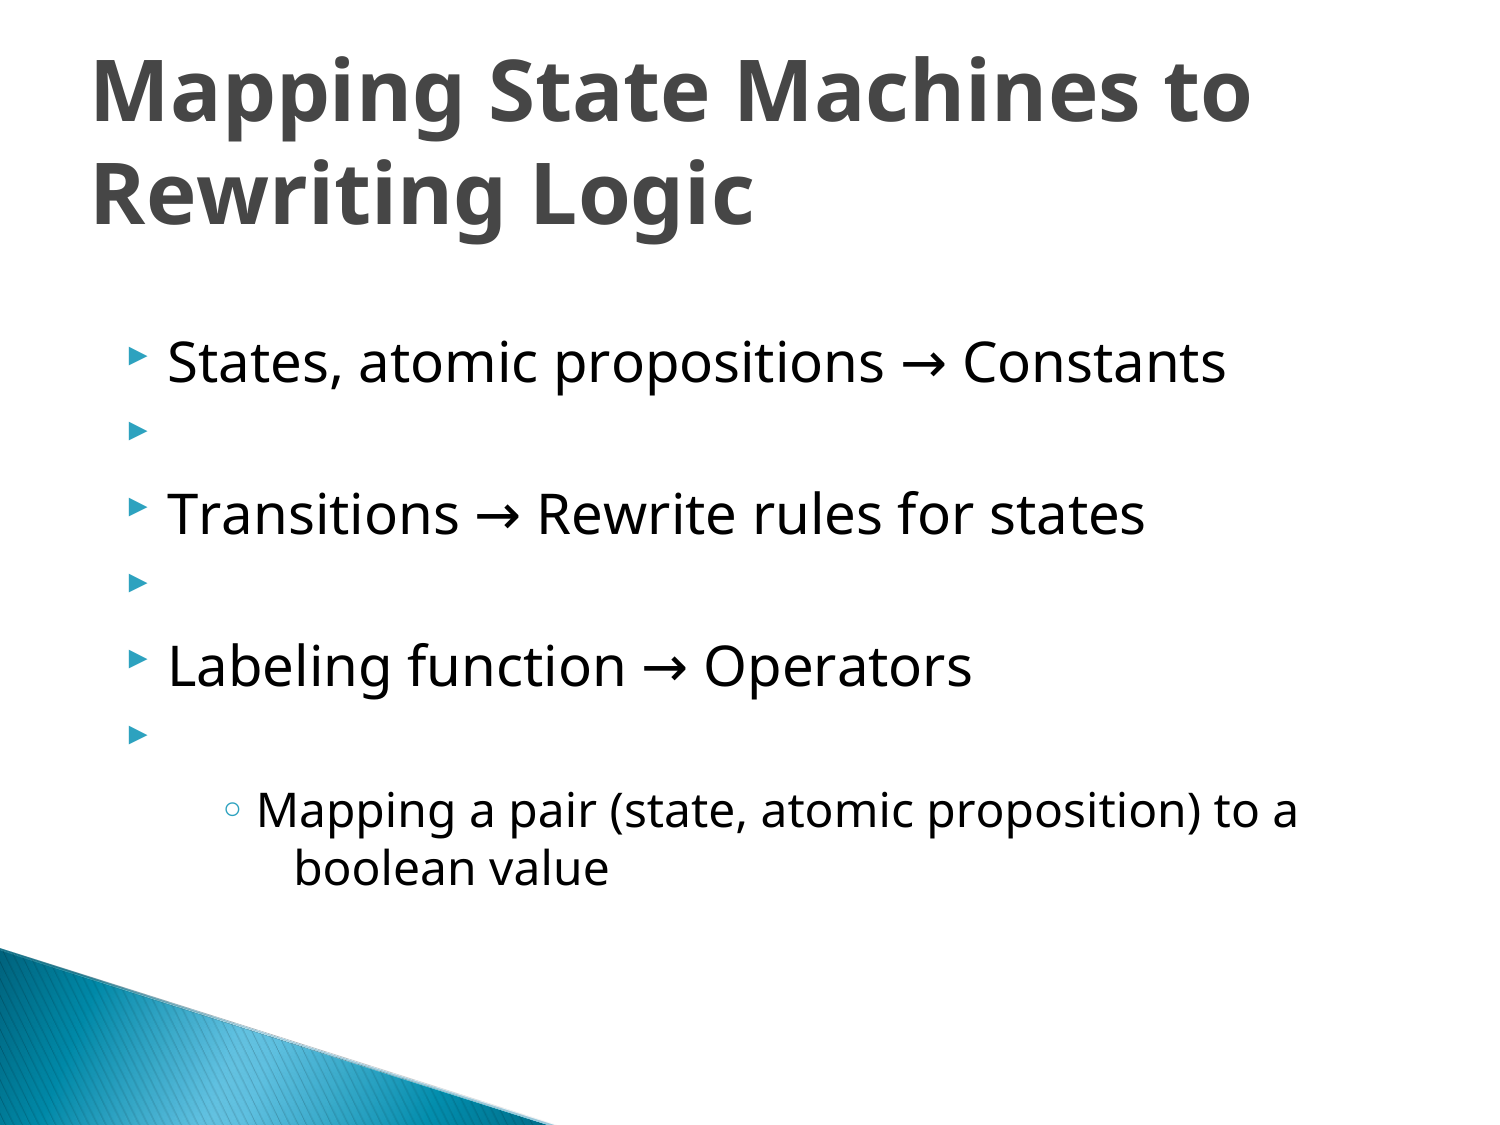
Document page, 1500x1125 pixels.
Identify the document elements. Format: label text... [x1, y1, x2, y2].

list States, atomic propositions → Constants Transitions → Rewrite rules for states Labeling function → Operators Mapping a pair (state, atomic proposition) to a boolean value [75, 242, 1426, 987]
title Mapping State Machines to Rewriting Logic [75, 28, 1426, 242]
